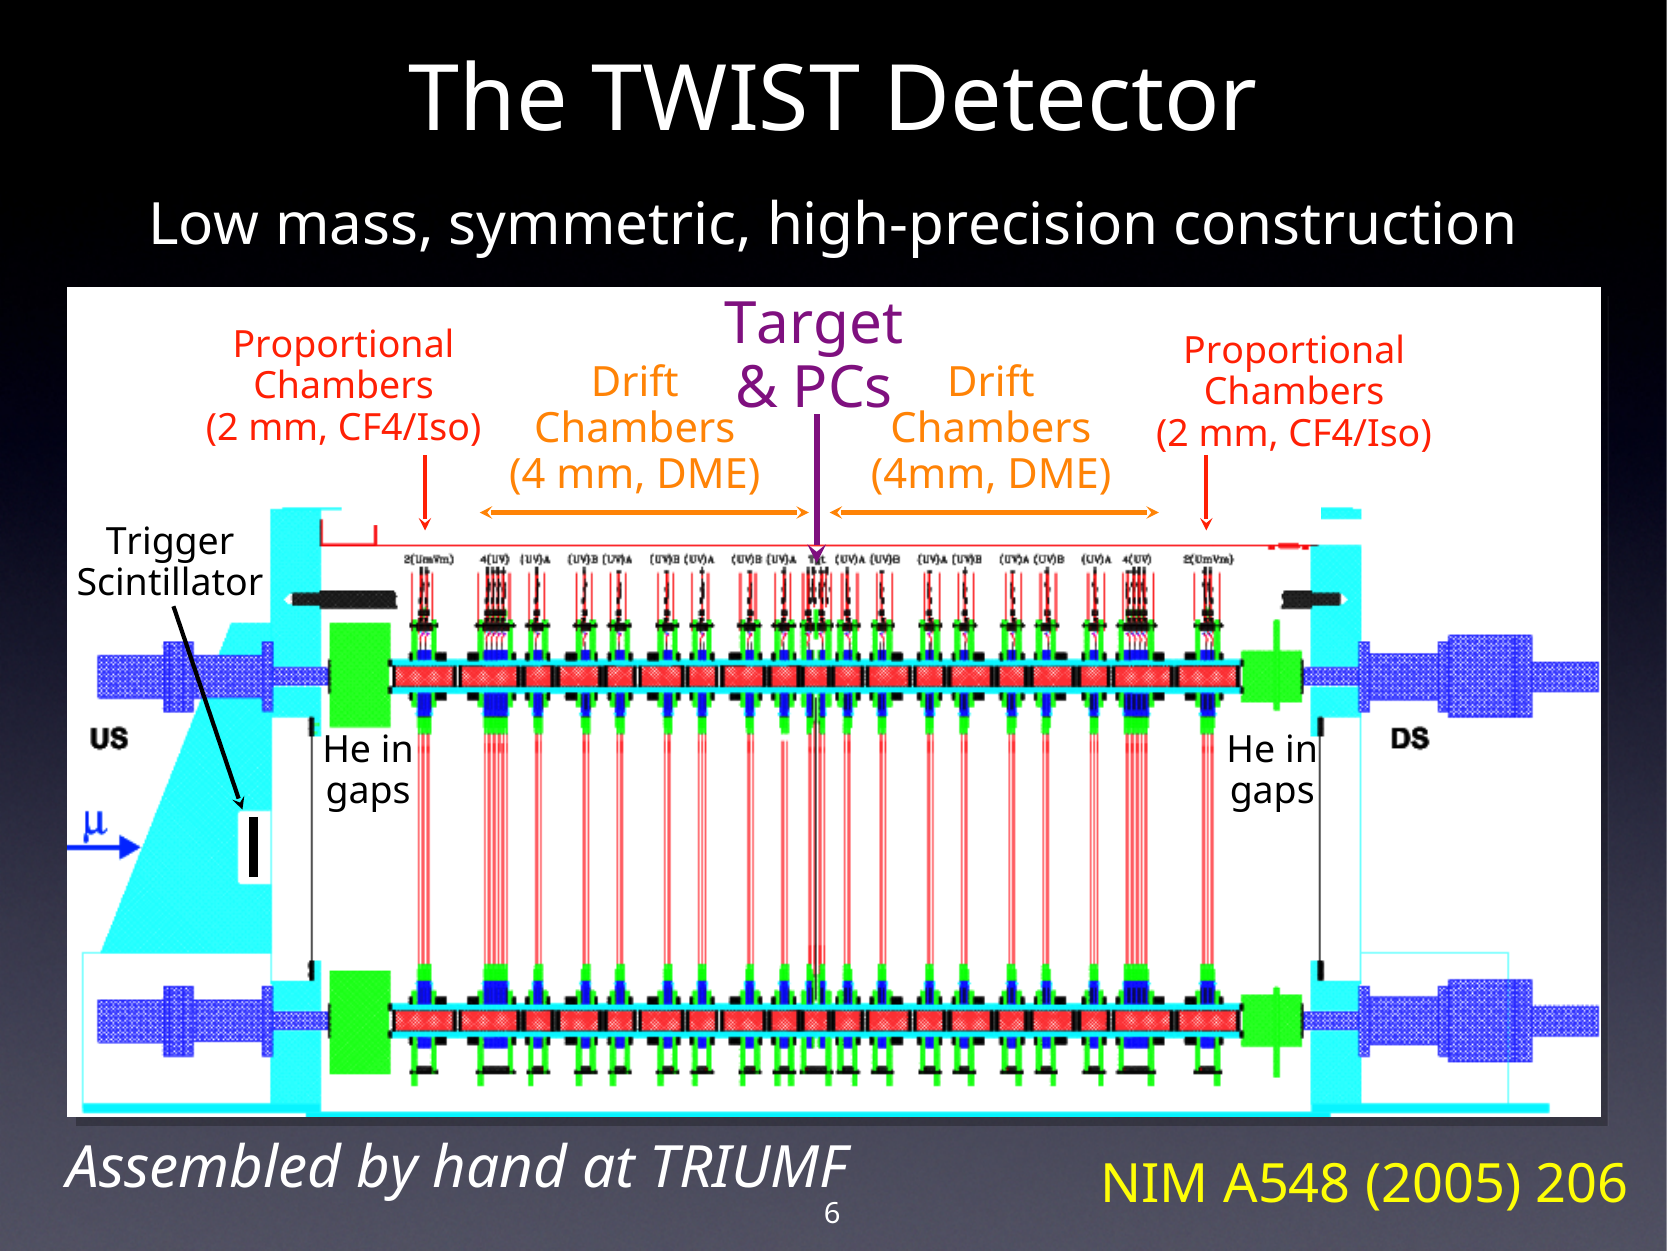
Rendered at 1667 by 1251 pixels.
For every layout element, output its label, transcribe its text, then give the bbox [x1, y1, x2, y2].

text_box Trigger Scintillator [82, 512, 259, 613]
text_box Proportional Chambers (2 mm, CF4/Iso) [214, 304, 473, 449]
title The TWIST Detector [162, 0, 1505, 181]
text_box [341, 287, 1321, 526]
text_box He in gaps [1216, 720, 1329, 821]
text_box Low mass, symmetric, high-precision construction [155, 181, 1511, 269]
text_box Assembled by hand at TRIUMF [66, 1130, 754, 1208]
text_box NIM A548 (2005) 206 [986, 1138, 1629, 1230]
picture [0, 0, 1667, 1251]
text_box Drift Chambers (4mm, DME) [866, 329, 1116, 498]
text_box He in gaps [312, 720, 424, 821]
text_box Target & PCs [720, 292, 908, 445]
text_box Drift Chambers (4 mm, DME) [503, 329, 766, 498]
text_box Proportional Chambers (2 mm, CF4/Iso) [1164, 310, 1424, 455]
